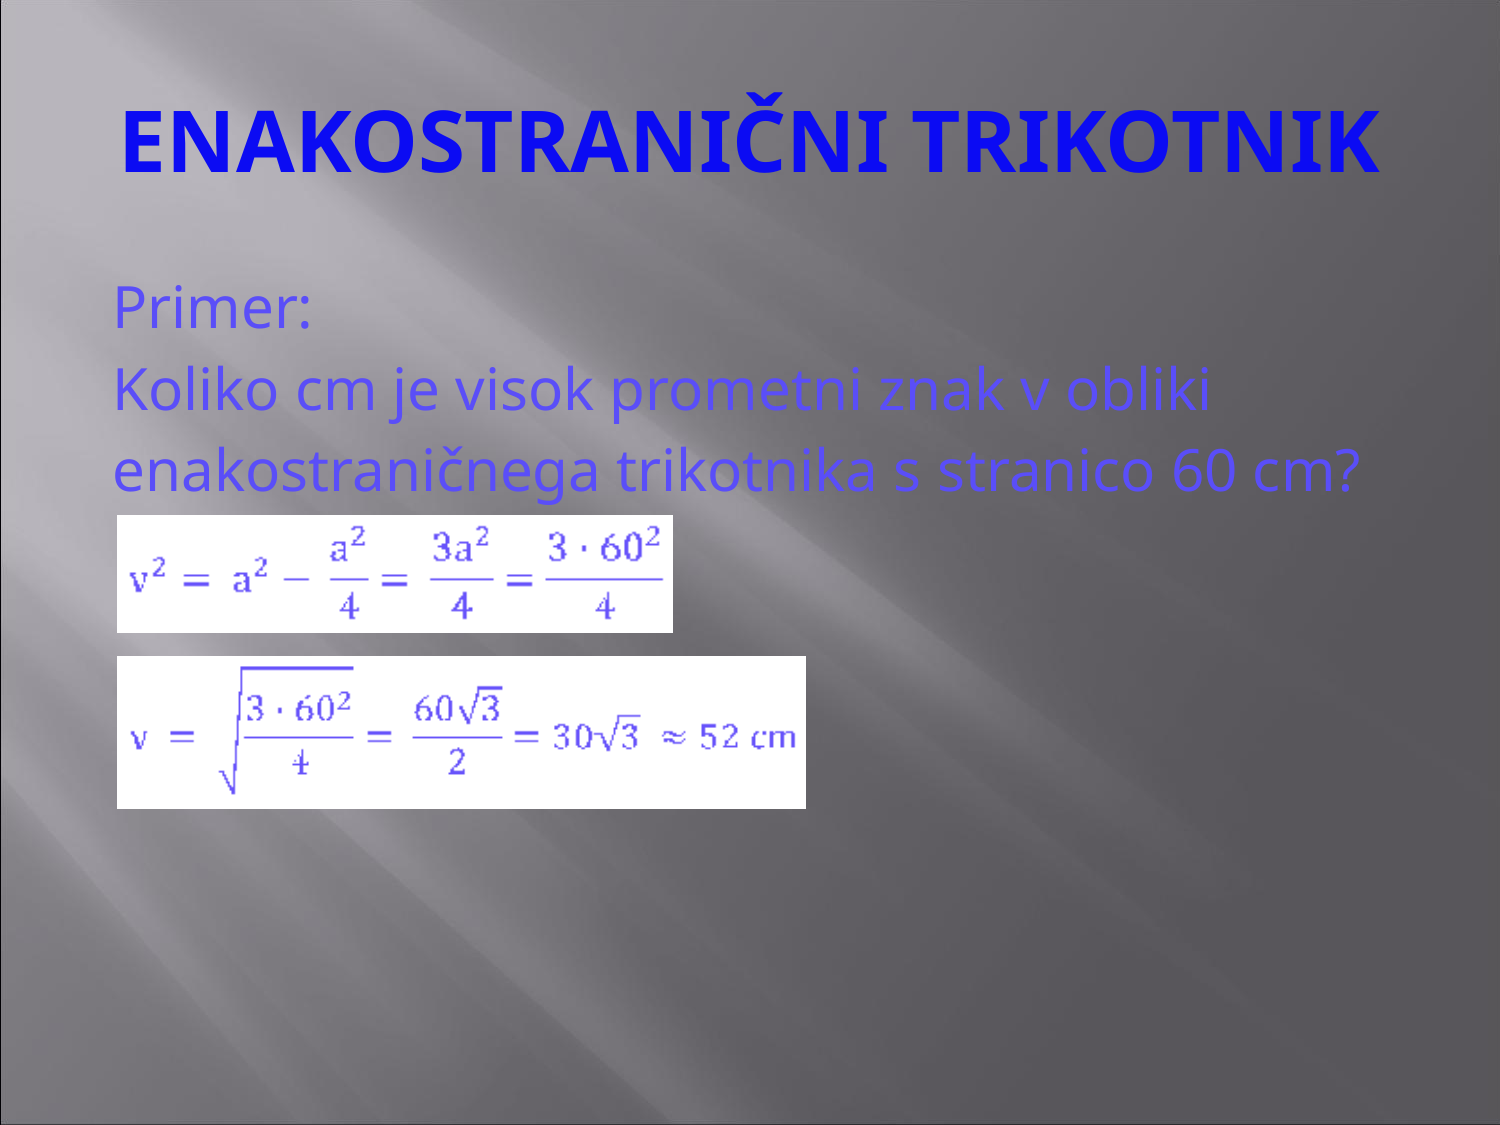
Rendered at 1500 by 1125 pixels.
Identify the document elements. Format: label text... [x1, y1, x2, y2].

picture [0, 0, 1500, 1125]
title ENAKOSTRANIČNI TRIKOTNIK [75, 45, 1425, 233]
list Primer: Koliko cm je visok prometni znak v obliki enakostraničnega trikotnika s stranico 60 cm? [75, 262, 1425, 1035]
